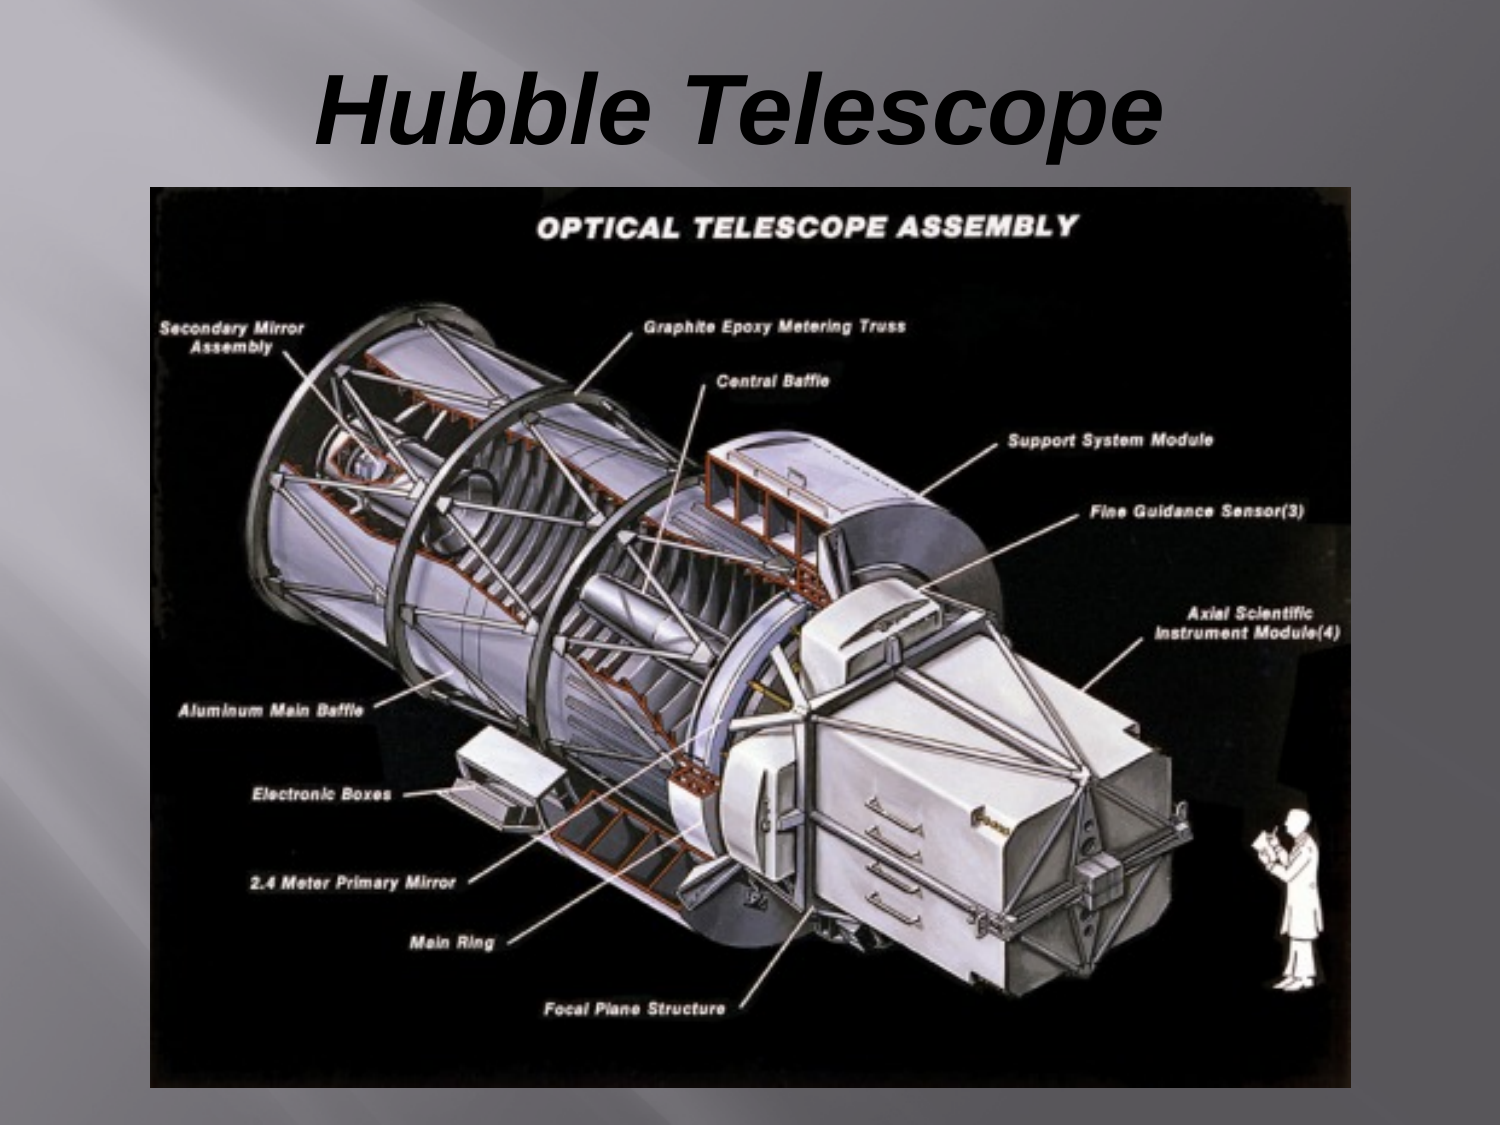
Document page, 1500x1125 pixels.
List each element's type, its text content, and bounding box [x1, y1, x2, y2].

picture [150, 187, 1351, 1088]
text_box Hubble Telescope [300, 37, 1238, 173]
